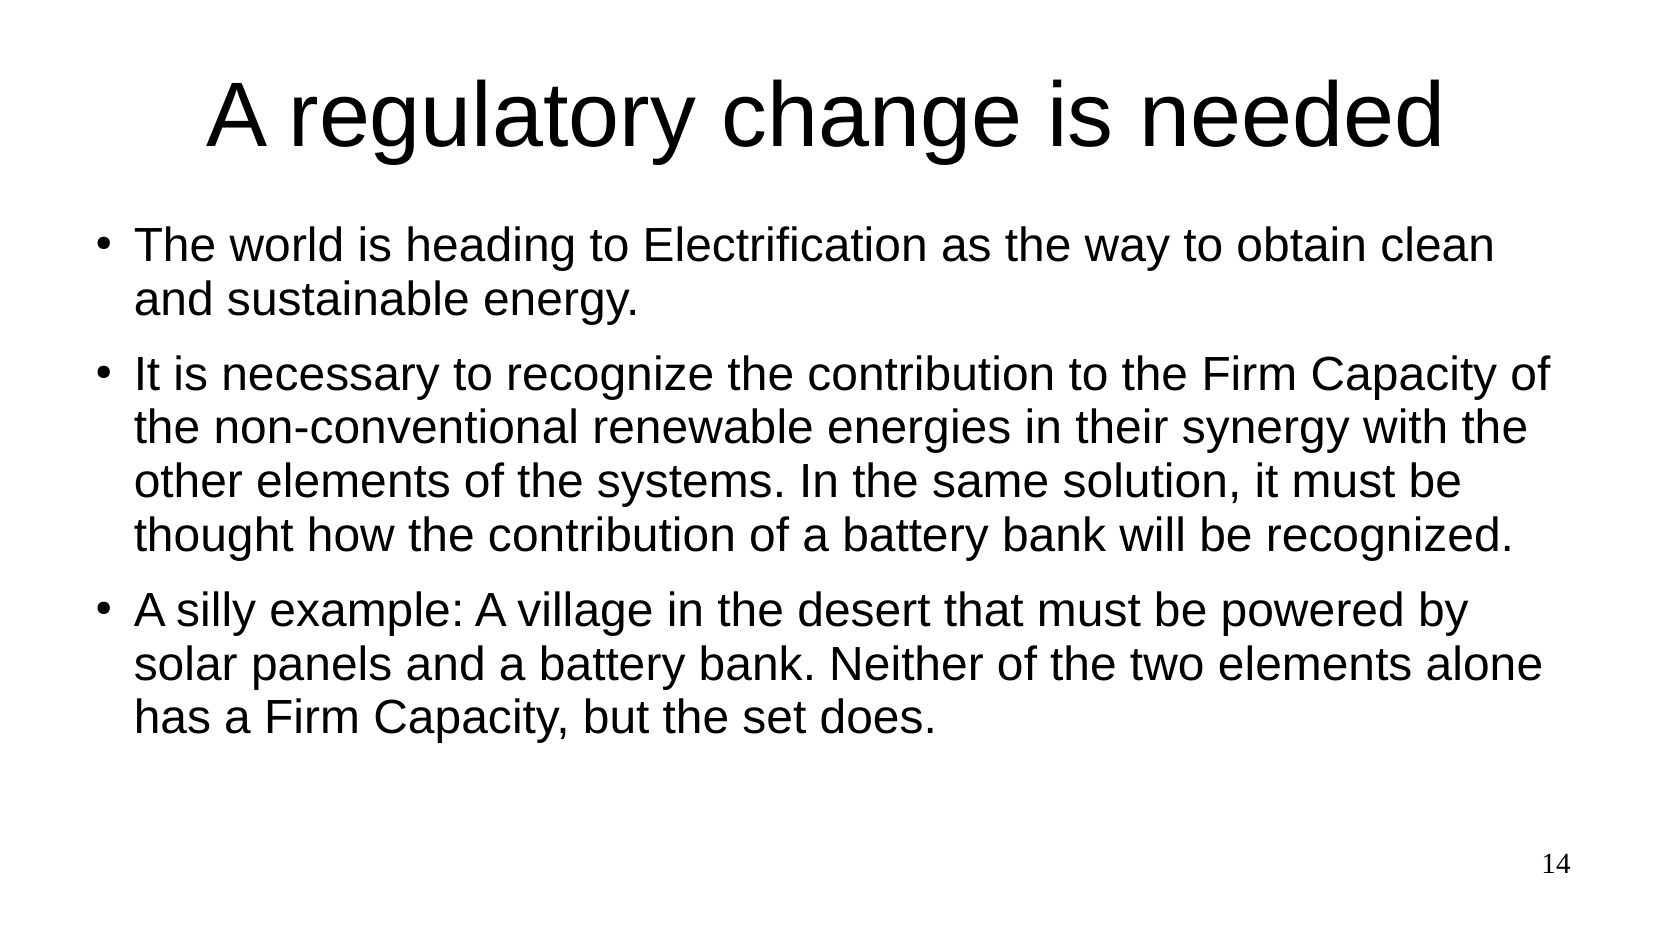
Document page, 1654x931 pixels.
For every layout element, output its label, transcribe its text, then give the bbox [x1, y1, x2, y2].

title A regulatory change is needed [82, 37, 1571, 193]
list The world is heading to Electrification as the way to obtain clean and sustainable energy. It is necessary to recognize the contribution to the Firm Capacity of the non-conventional renewable energies in their synergy with the other elements of the systems. In the same solution, it must be thought how the contribution of a battery bank will be recognized. A silly example: A village in the desert that must be powered by solar panels and a battery bank. Neither of the two elements alone has a Firm Capacity, but the set does. [82, 217, 1571, 758]
